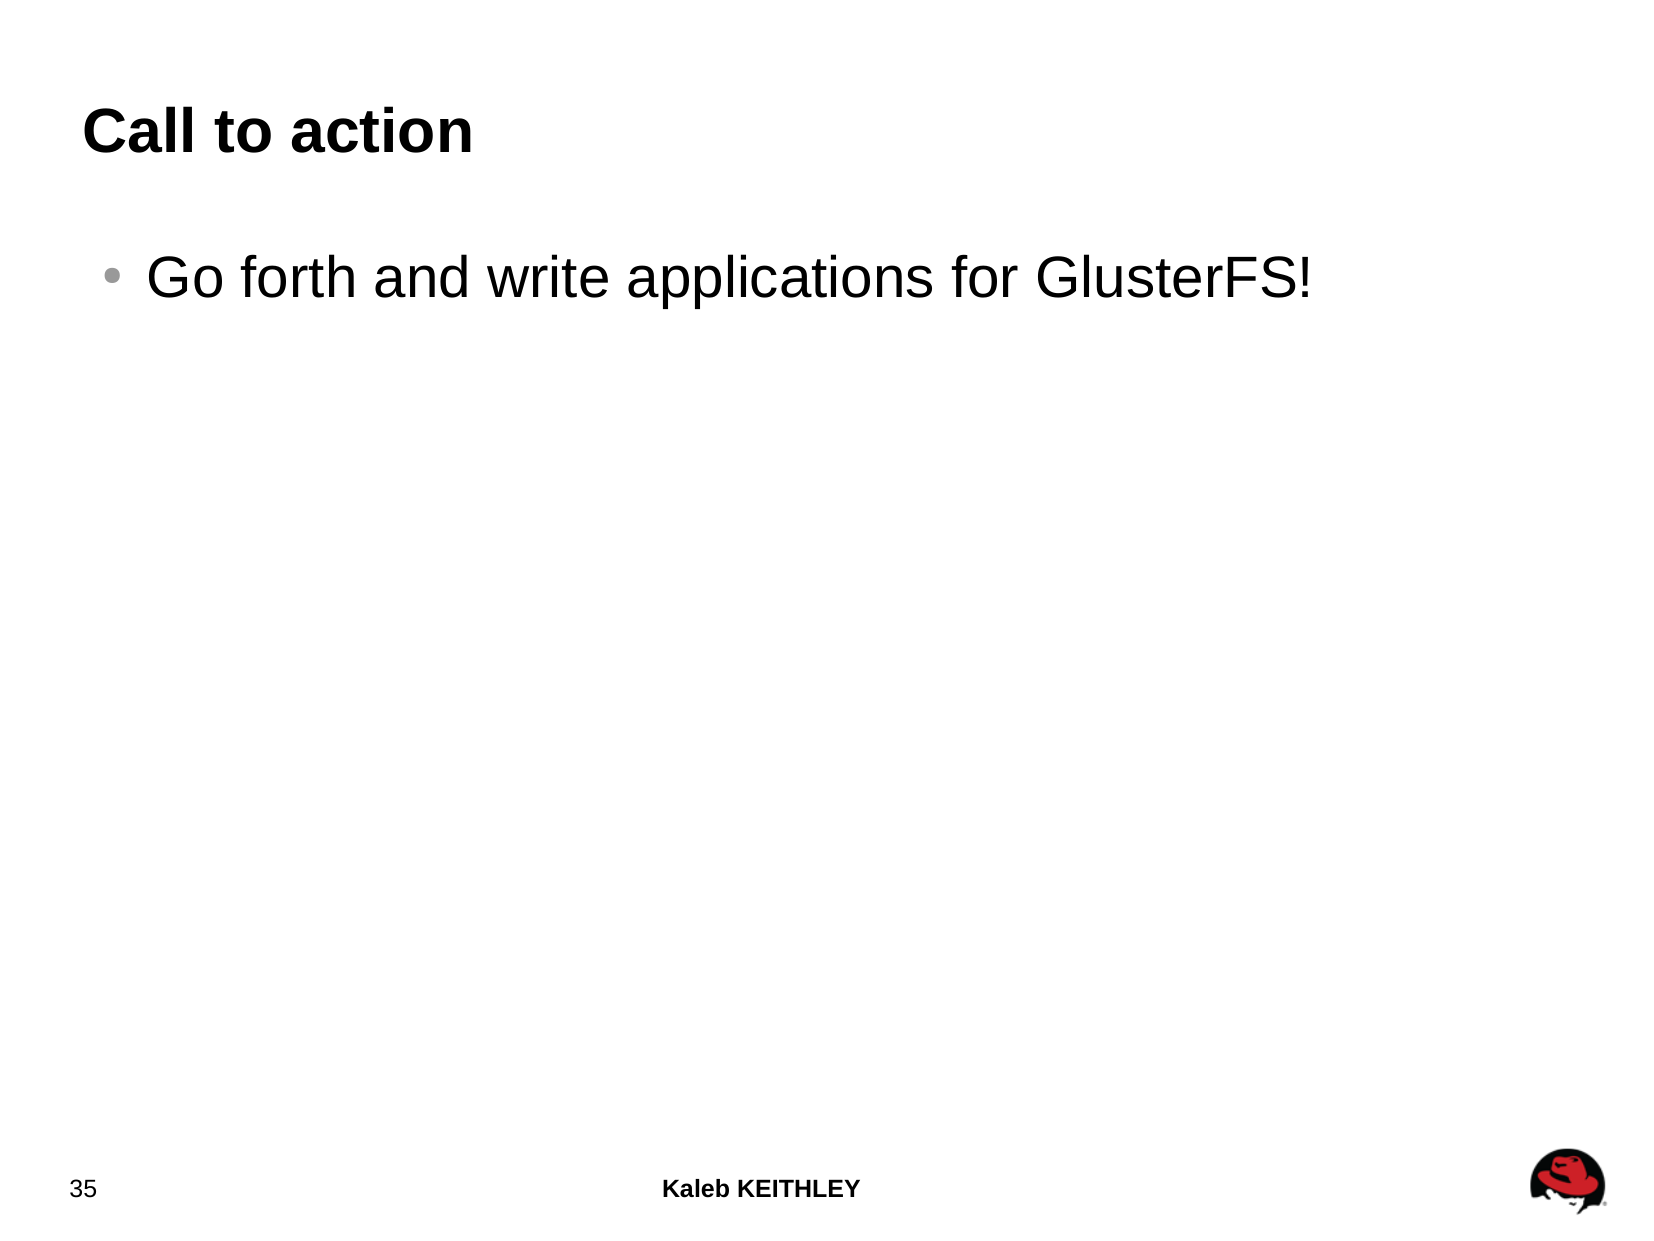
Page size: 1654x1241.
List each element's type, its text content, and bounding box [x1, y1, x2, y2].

list Go forth and write applications for GlusterFS! [86, 244, 1576, 1039]
title Call to action [82, 37, 1571, 226]
picture [1529, 1146, 1613, 1224]
